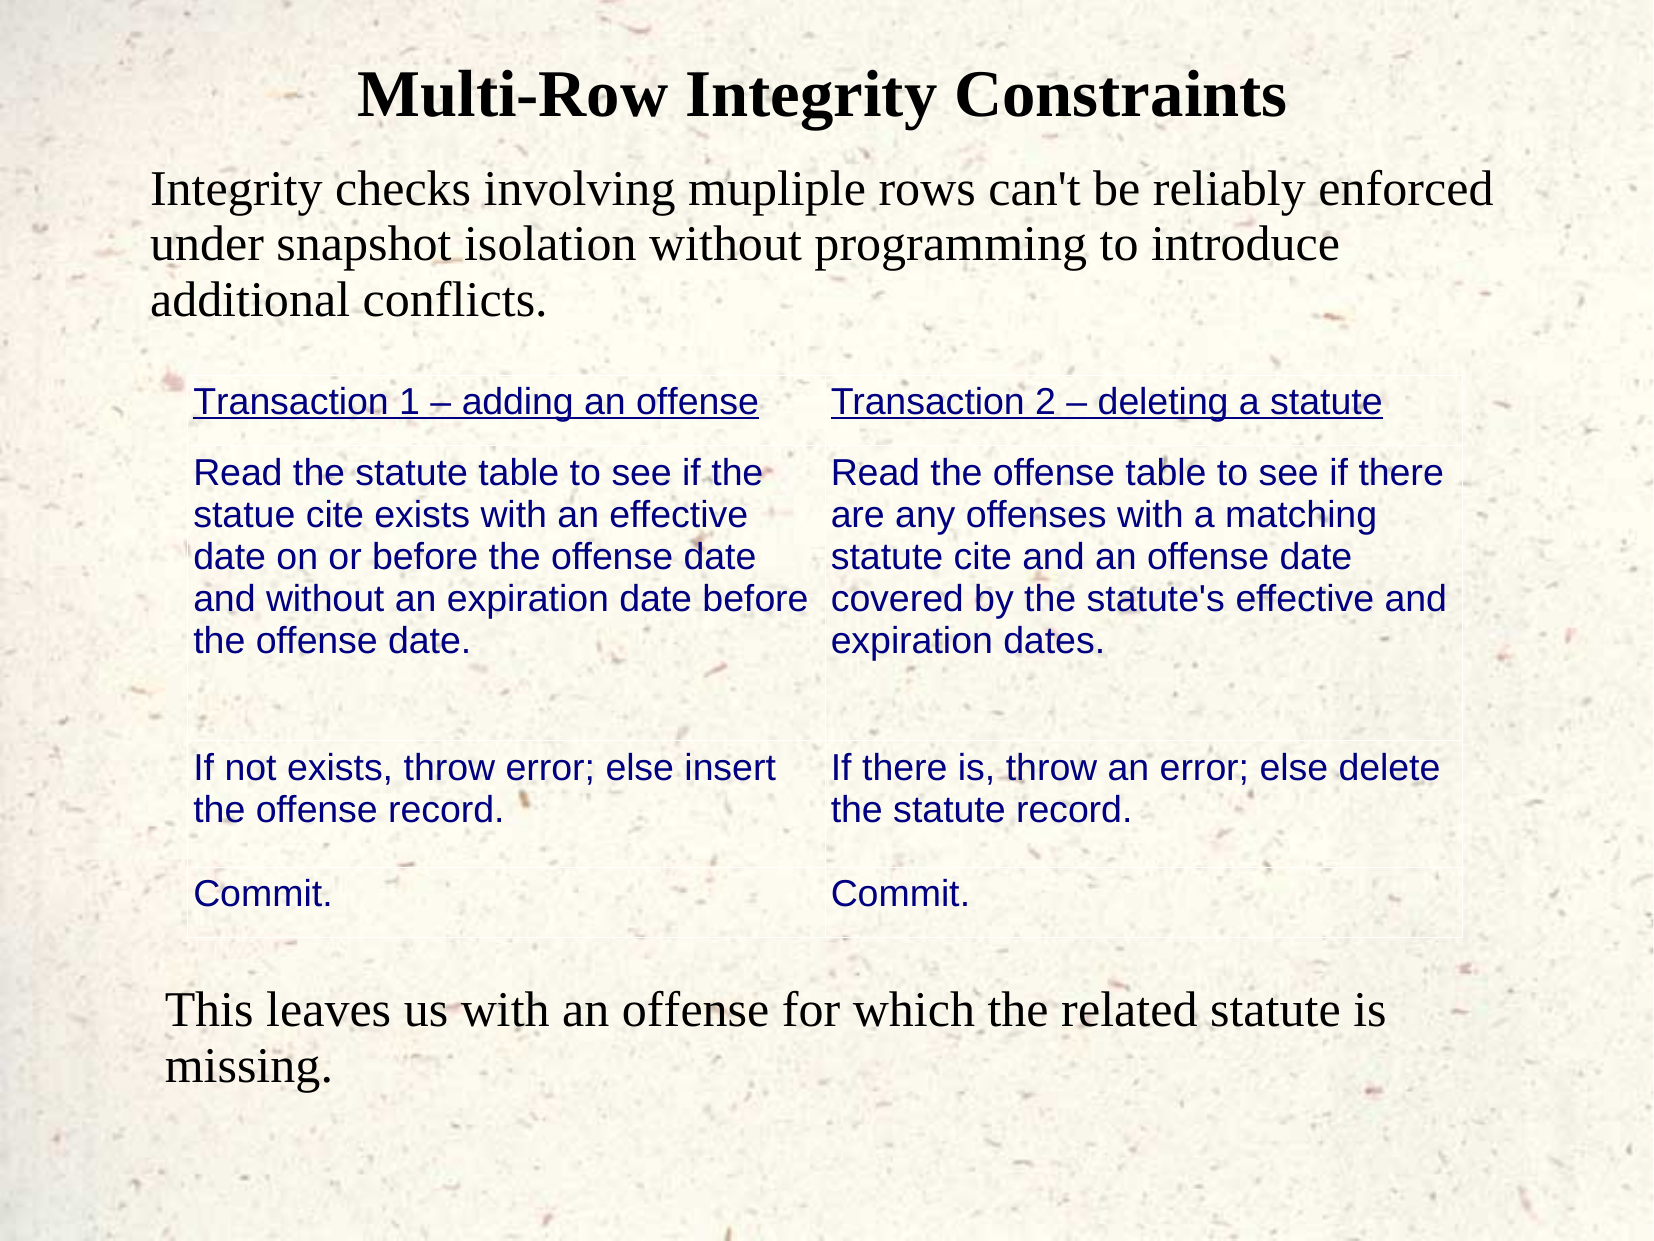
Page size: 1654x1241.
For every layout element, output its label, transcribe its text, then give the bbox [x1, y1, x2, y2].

table_cell If there is, throw an error; else delete the statute record. [826, 741, 1462, 867]
picture [0, 0, 1654, 1241]
table_cell Commit. [188, 868, 825, 937]
table_cell Read the offense table to see if there are any offenses with a matching statute cite and an offense date covered by the statute's effective and expiration dates. [826, 446, 1462, 740]
table_cell Commit. [826, 868, 1462, 937]
subtitle Integrity checks involving mupliple rows can't be reliably enforced under snapshot isolation without programming to introduce additional conflicts. [150, 150, 1536, 338]
text_box This leaves us with an offense for which the related statute is missing. [150, 975, 1538, 1111]
table_header Transaction 2 – deleting a statute [826, 376, 1462, 445]
title Multi-Row Integrity Constraints [112, 37, 1535, 151]
table_cell Read the statute table to see if the statue cite exists with an effective date on or before the offense date and without an expiration date before the offense date. [188, 446, 825, 740]
table_cell If not exists, throw error; else insert the offense record. [188, 741, 825, 867]
table_header Transaction 1 – adding an offense [188, 376, 825, 445]
